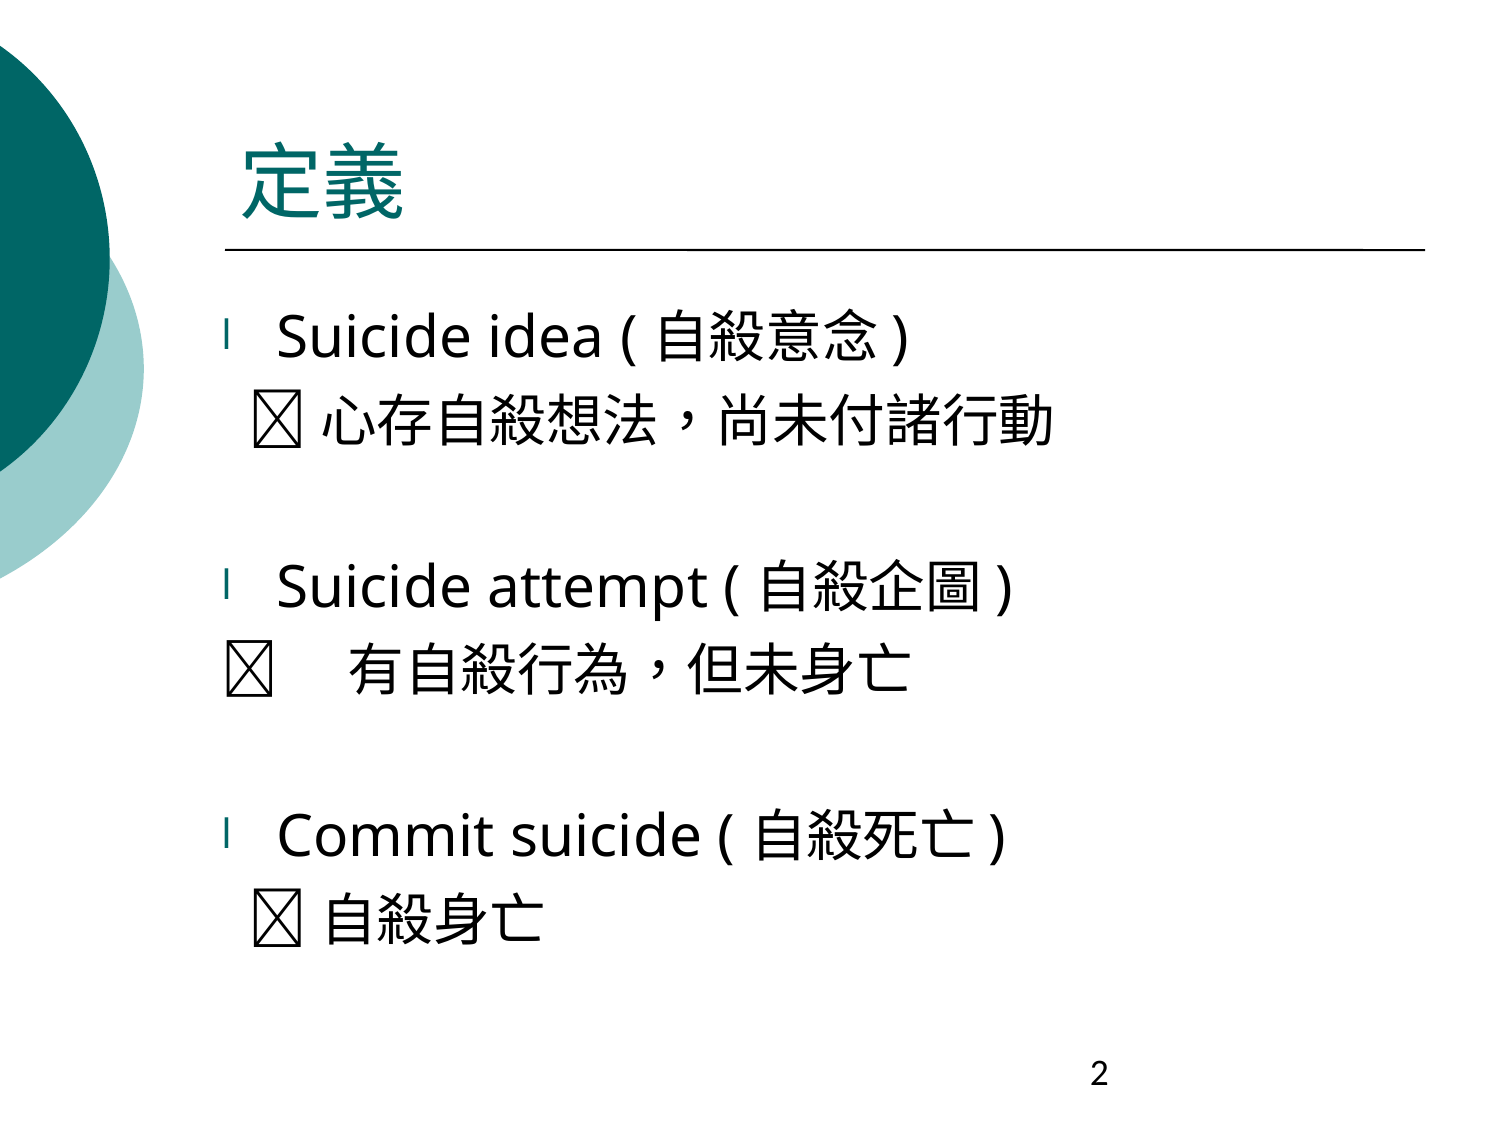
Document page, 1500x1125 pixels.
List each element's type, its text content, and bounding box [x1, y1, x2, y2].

title 定義 [224, 49, 1425, 237]
list Suicide idea (自殺意念) 心存自殺想法，尚未付諸行動 Suicide attempt (自殺企圖)  有自殺行為，但未身亡 Commit suicide (自殺死亡) 自殺身亡 [206, 290, 1407, 966]
text_box 2 [1074, 1025, 1426, 1101]
